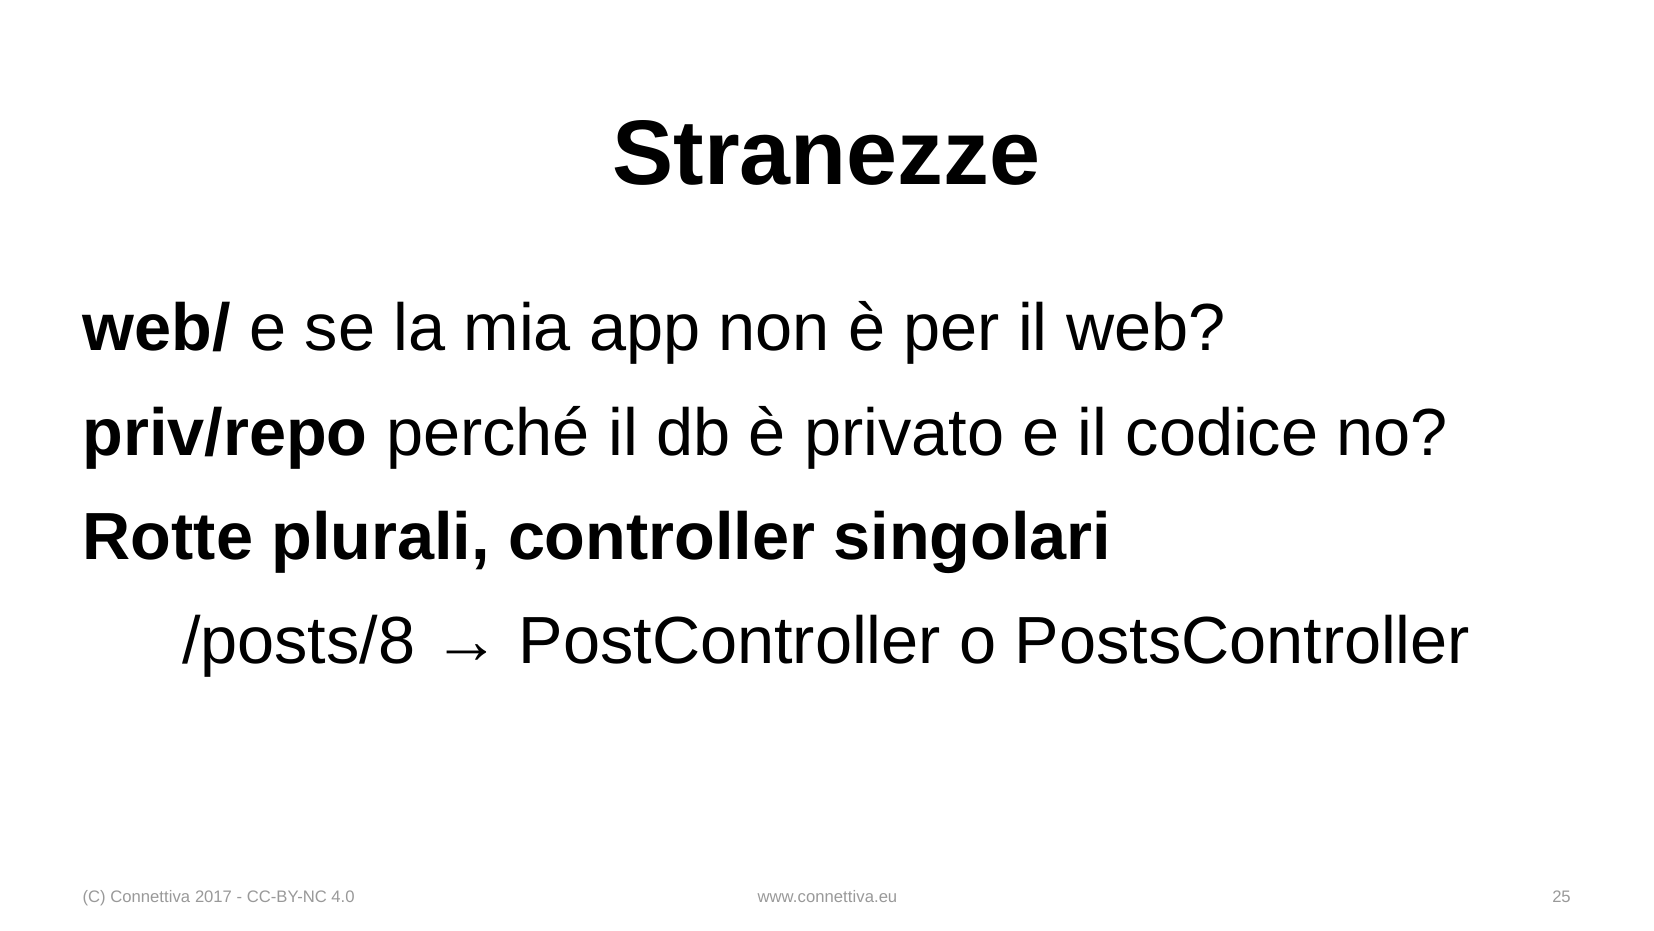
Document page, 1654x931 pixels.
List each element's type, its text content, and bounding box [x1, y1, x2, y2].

list web/ e se la mia app non è per il web? priv/repo perché il db è privato e il codice no? Rotte plurali, controller singolari /posts/8 → PostController o PostsController [82, 290, 1571, 756]
title Stranezze [82, 49, 1571, 257]
